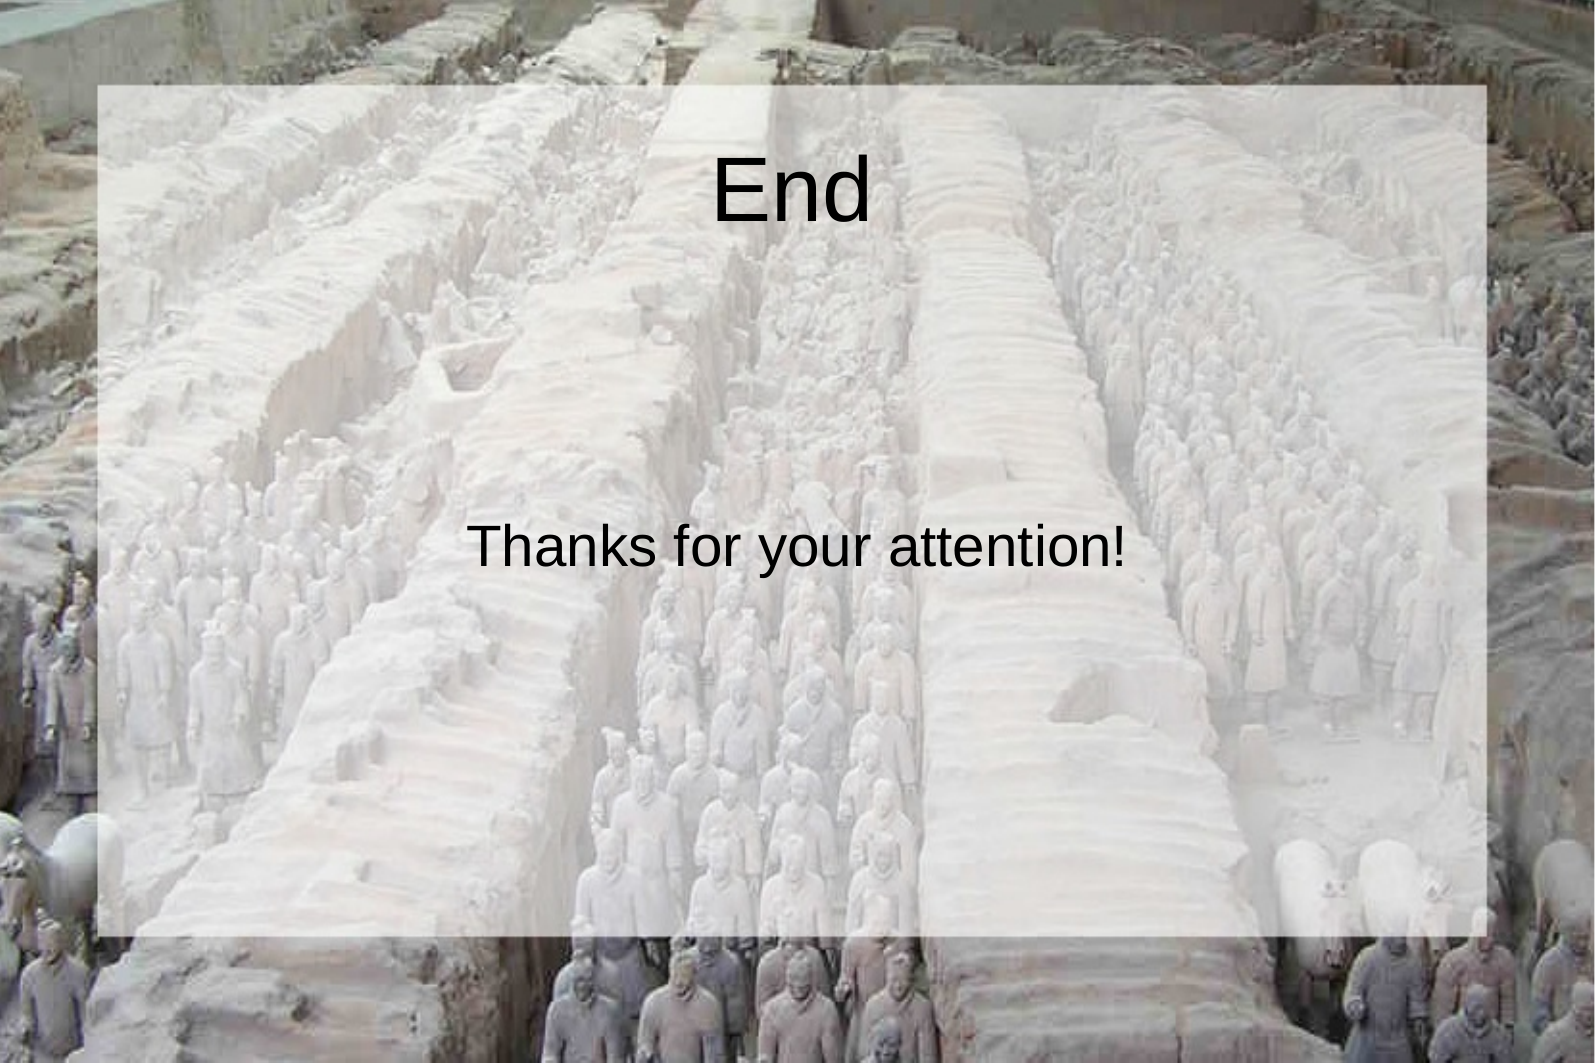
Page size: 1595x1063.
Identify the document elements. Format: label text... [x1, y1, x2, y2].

picture [0, 0, 1595, 1063]
text_box Thanks for your attention! [451, 506, 1143, 587]
title End [130, 100, 1453, 279]
